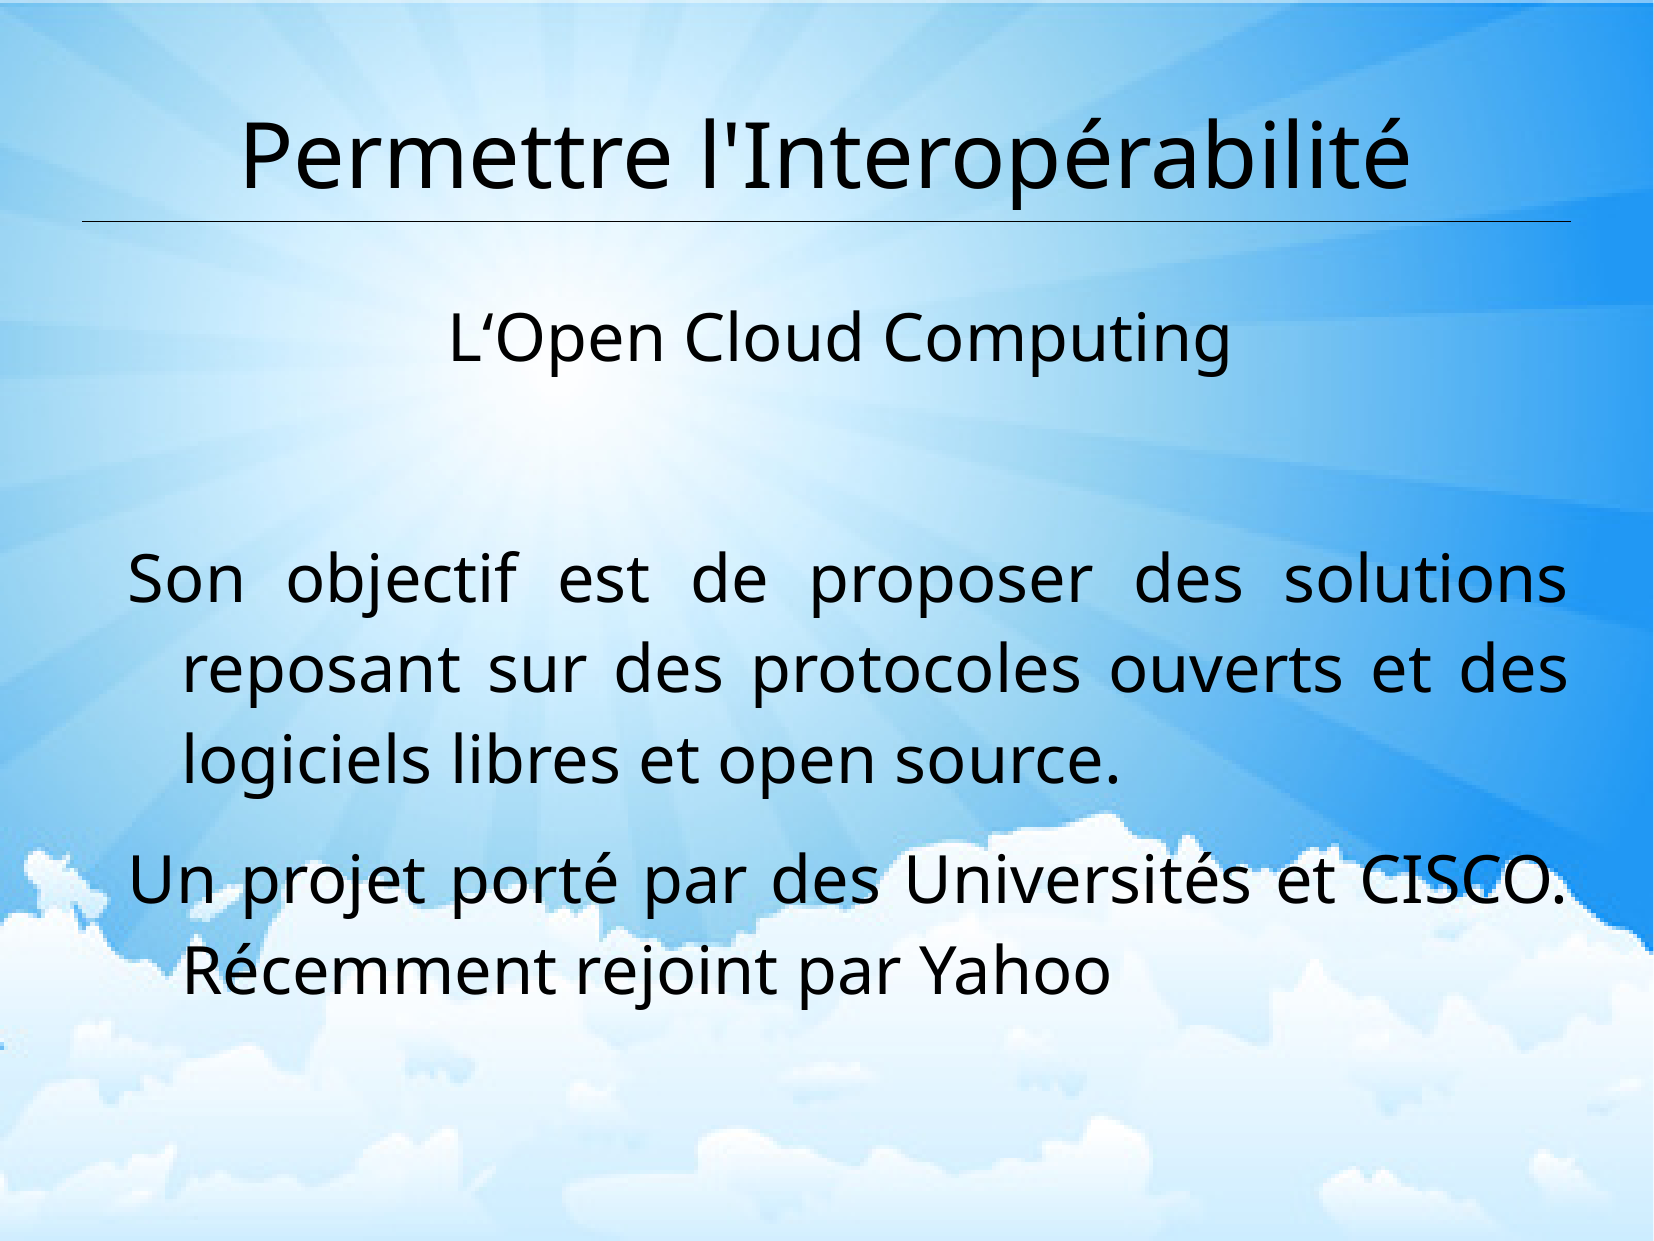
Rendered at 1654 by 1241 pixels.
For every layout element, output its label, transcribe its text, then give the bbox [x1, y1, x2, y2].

title Permettre l'Interopérabilité [82, 56, 1571, 250]
picture [0, 0, 1654, 1241]
list L‘Open Cloud Computing Son objectif est de proposer des solutions reposant sur des protocoles ouverts et des logiciels libres et open source. Un projet porté par des Universités et CISCO. Récemment rejoint par Yahoo [110, 290, 1571, 1109]
